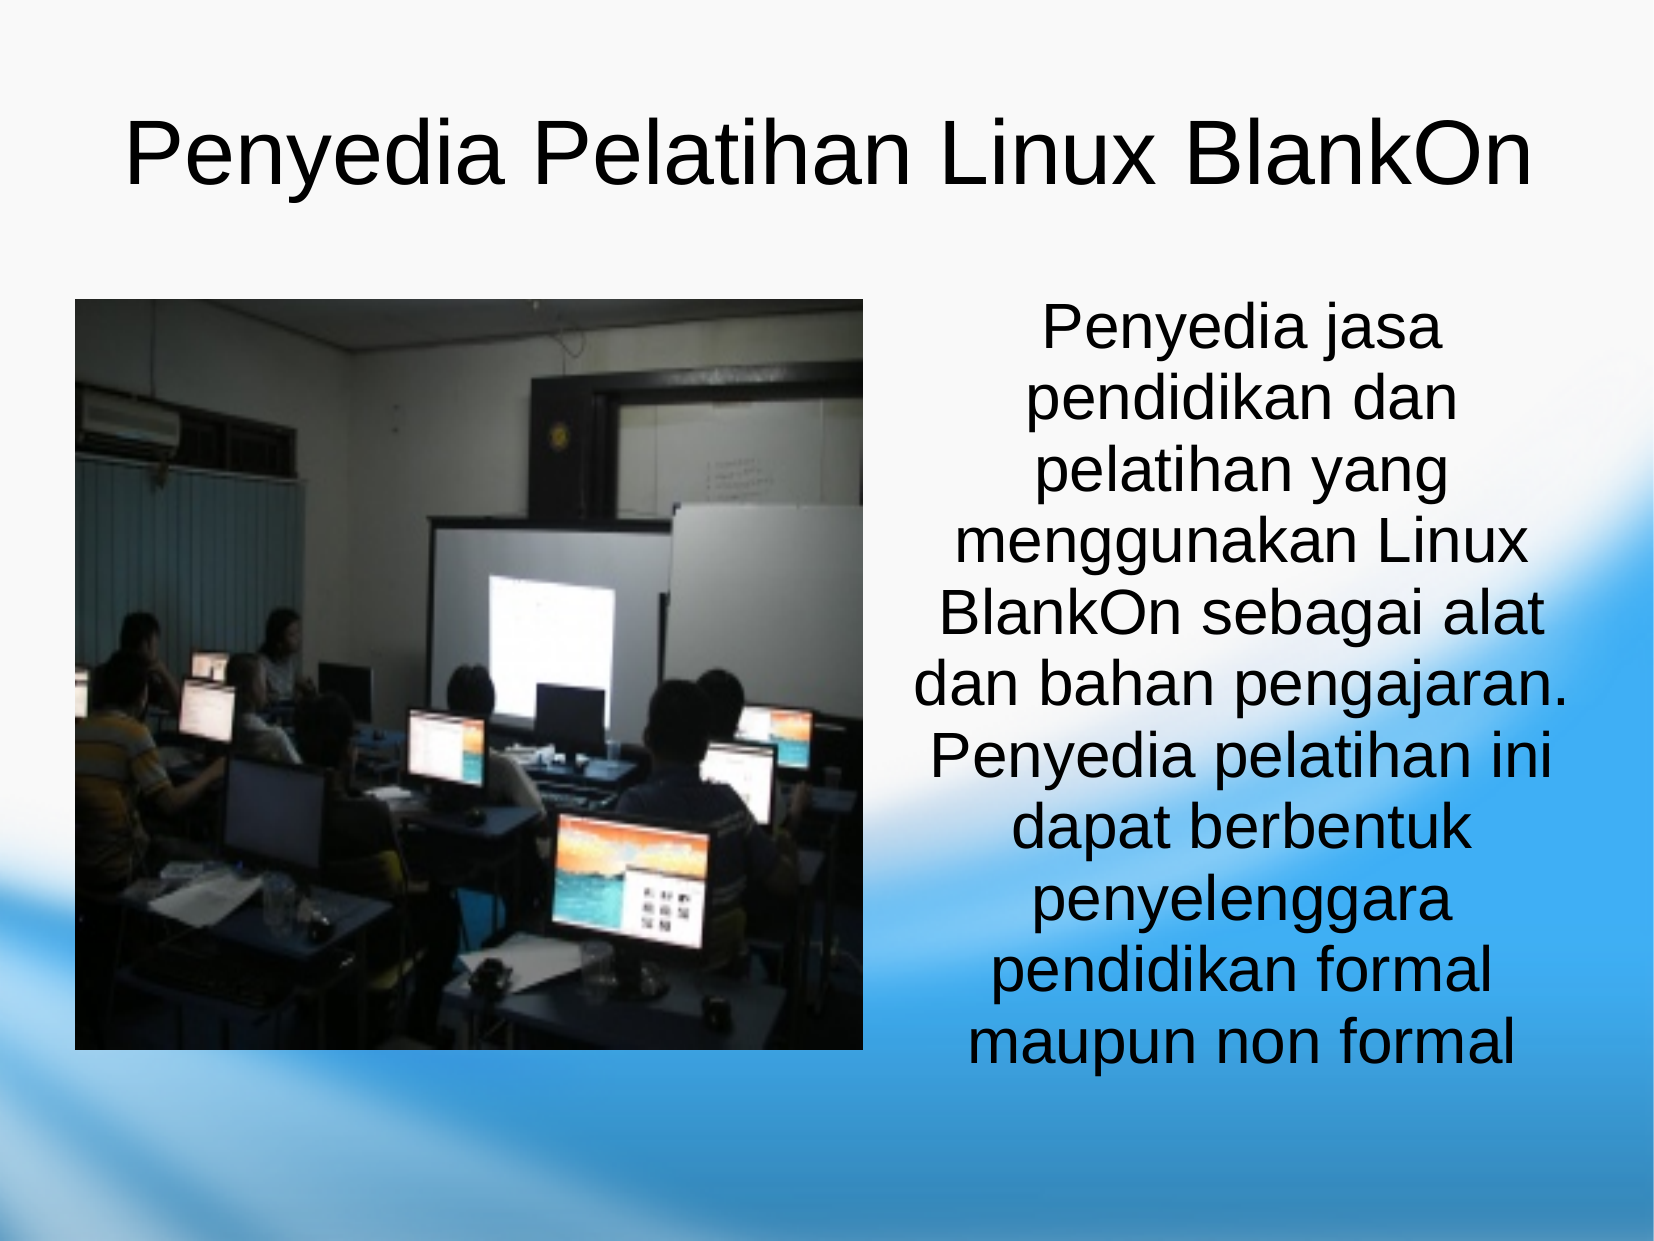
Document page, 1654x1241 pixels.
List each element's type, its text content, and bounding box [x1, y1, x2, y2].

picture [0, 0, 1654, 1241]
list Penyedia jasa pendidikan dan pelatihan yang menggunakan Linux BlankOn sebagai alat dan bahan pengajaran. Penyedia pelatihan ini dapat berbentuk penyelenggara pendidikan formal maupun non formal [845, 290, 1572, 1109]
title Penyedia Pelatihan Linux BlankOn [82, 49, 1571, 257]
